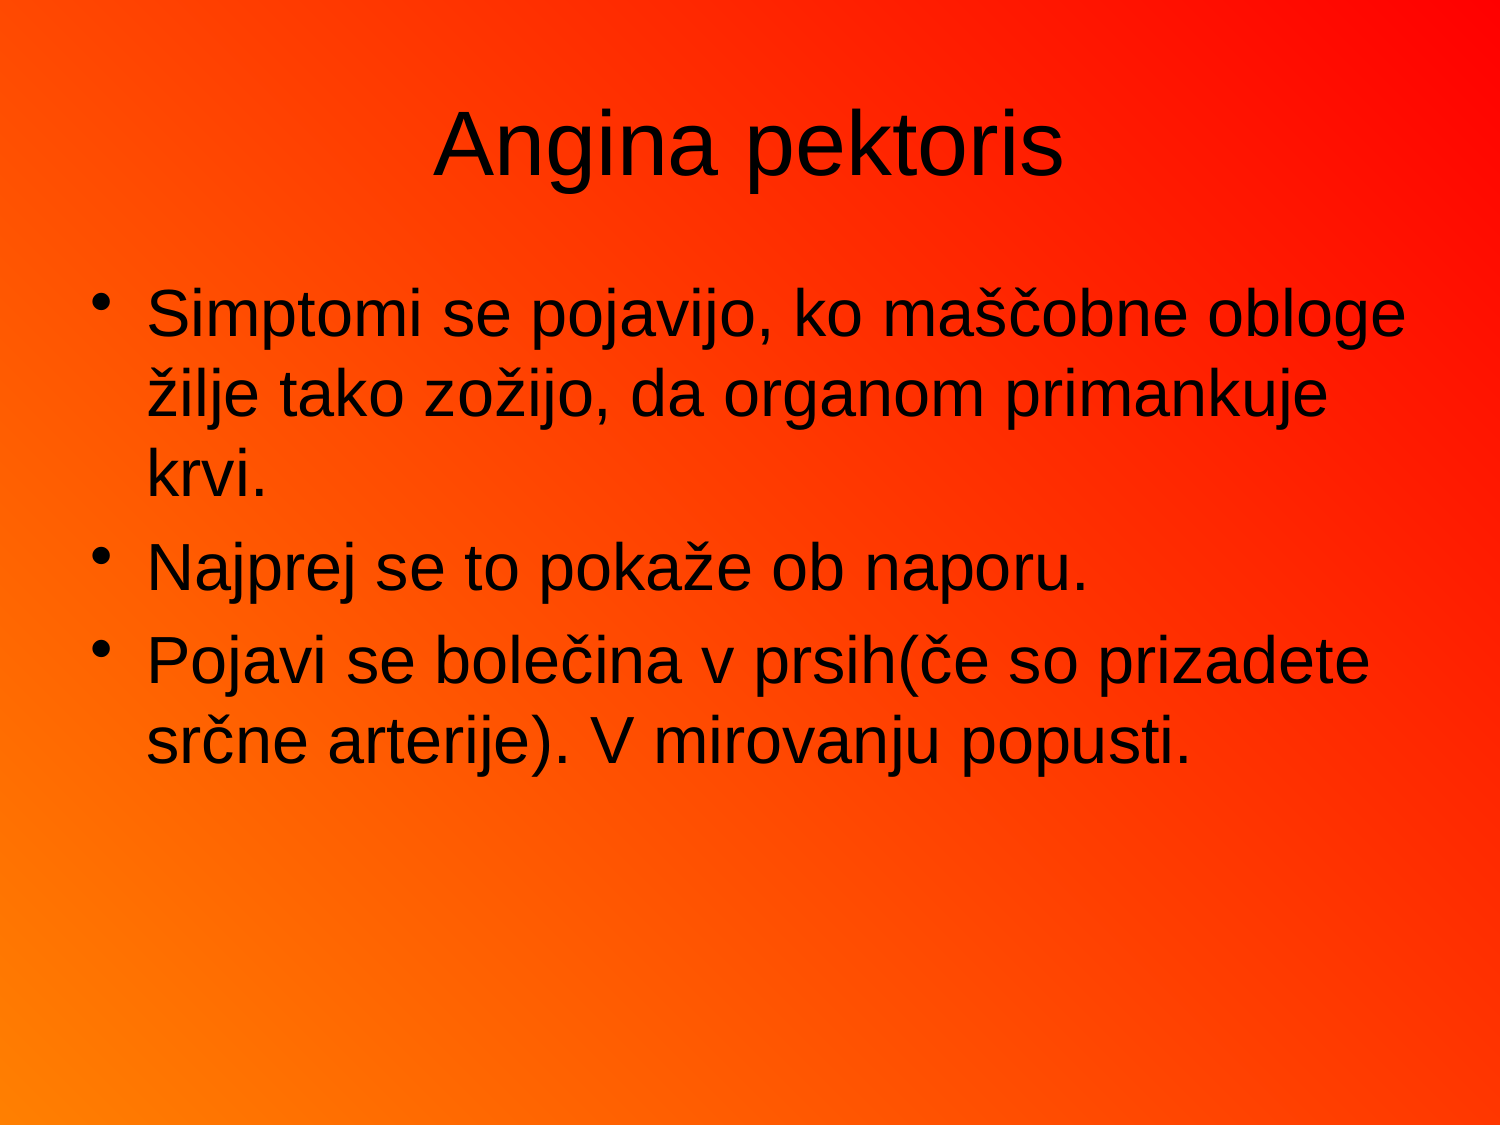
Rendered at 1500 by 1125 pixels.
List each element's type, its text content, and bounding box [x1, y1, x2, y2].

list Simptomi se pojavijo, ko maščobne obloge žilje tako zožijo, da organom primankuje krvi. Najprej se to pokaže ob naporu. Pojavi se bolečina v prsih(če so prizadete srčne arterije). V mirovanju popusti. [75, 262, 1425, 1005]
title Angina pektoris [75, 45, 1425, 233]
